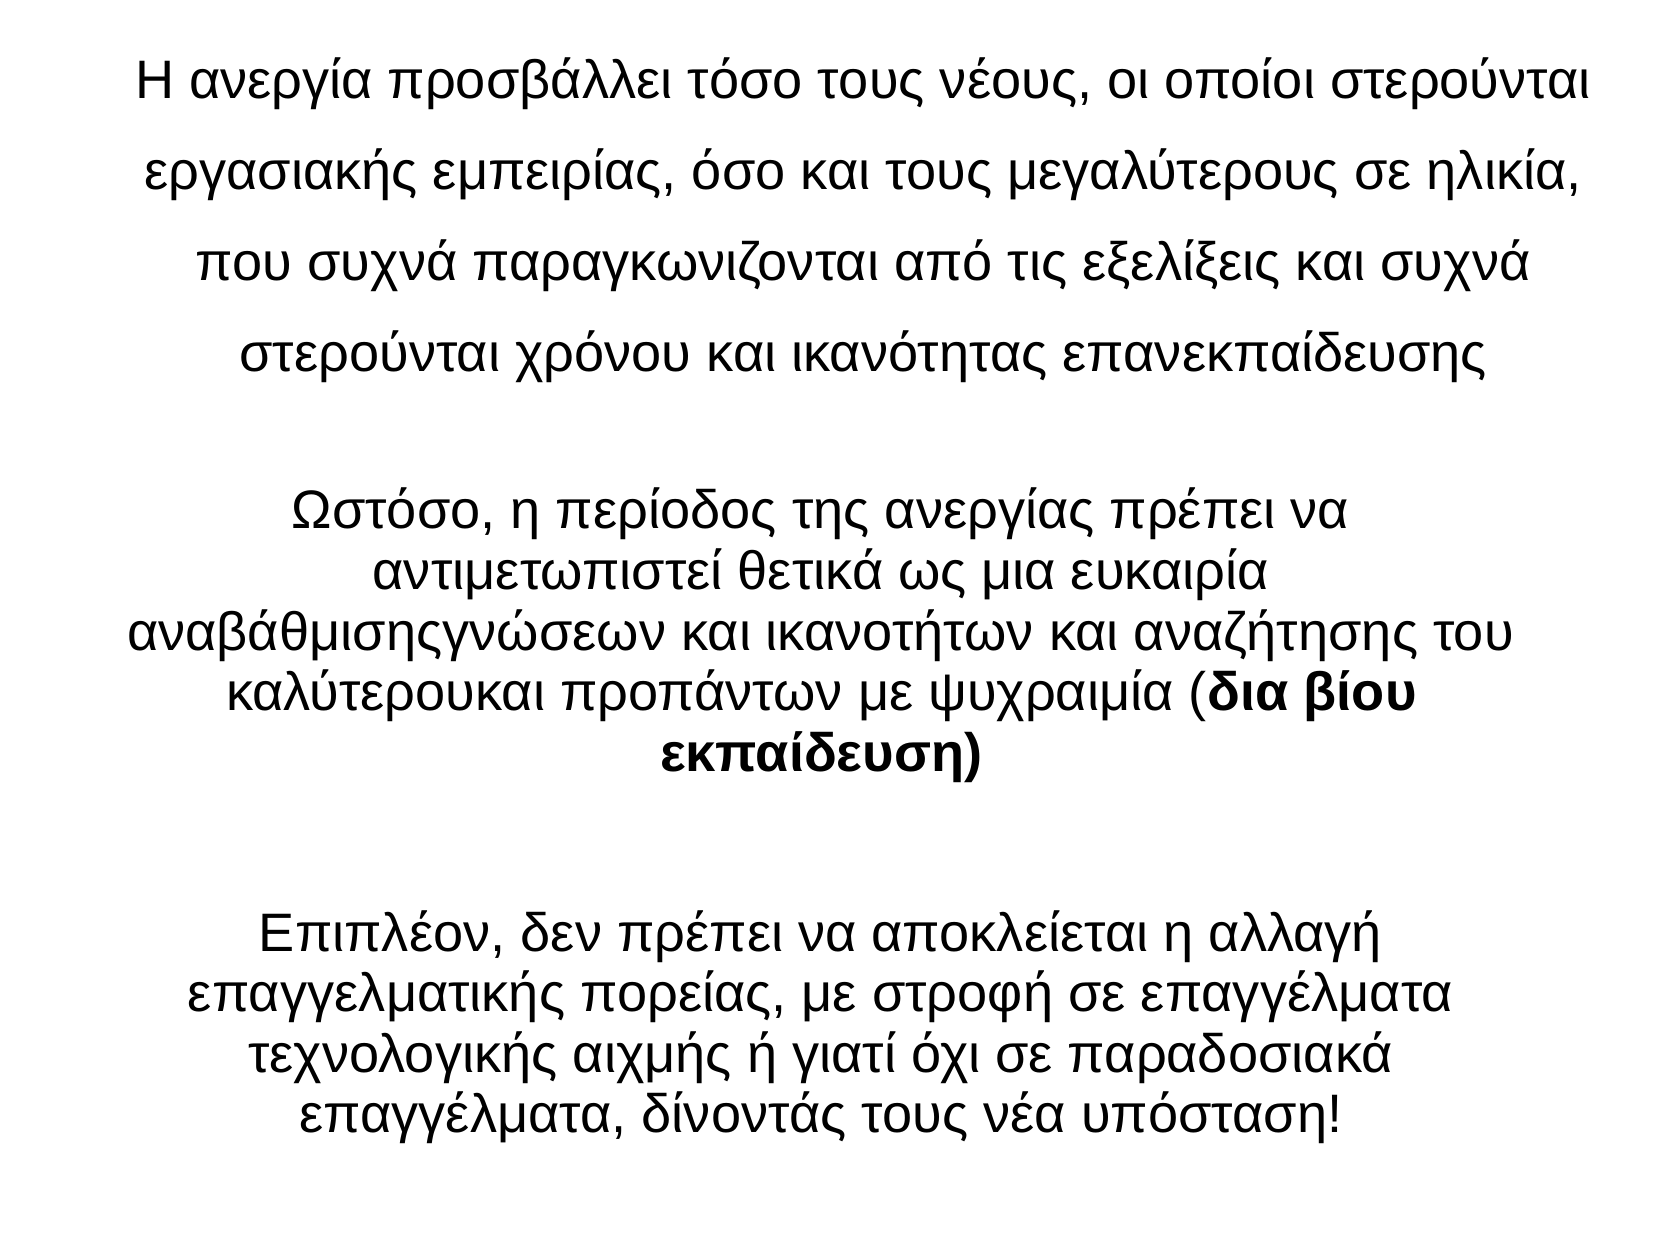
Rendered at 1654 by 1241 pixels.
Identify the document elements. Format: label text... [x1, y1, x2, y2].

list Ωστόσο, η περίοδος της ανεργίας πρέπει να αντιμετωπιστεί θετικά ως μια ευκαιρία αναβάθμισηςγνώσεων και ικανοτήτων και αναζήτησης του καλύτερουκαι προπάντων με ψυχραιμία (δια βίου εκπαίδευση) Επιπλέον, δεν πρέπει να αποκλείεται η αλλαγή επαγγελματικής πορείας, με στροφή σε επαγγέλματα τεχνολογικής αιχμής ή γιατί όχι σε παραδοσιακά επαγγέλματα, δίνοντάς τους νέα υπόσταση! [41, 390, 1531, 1241]
title Η ανεργία προσβάλλει τόσο τους νέους, οι οποίοι στερούνται εργασιακής εμπειρίας, όσο και τους μεγαλύτερους σε ηλικία, που συχνά παραγκωνιζονται από τις εξελίξεις και συχνά στερούνται χρόνου και ικανότητας επανεκπαίδευσης [120, 34, 1609, 368]
